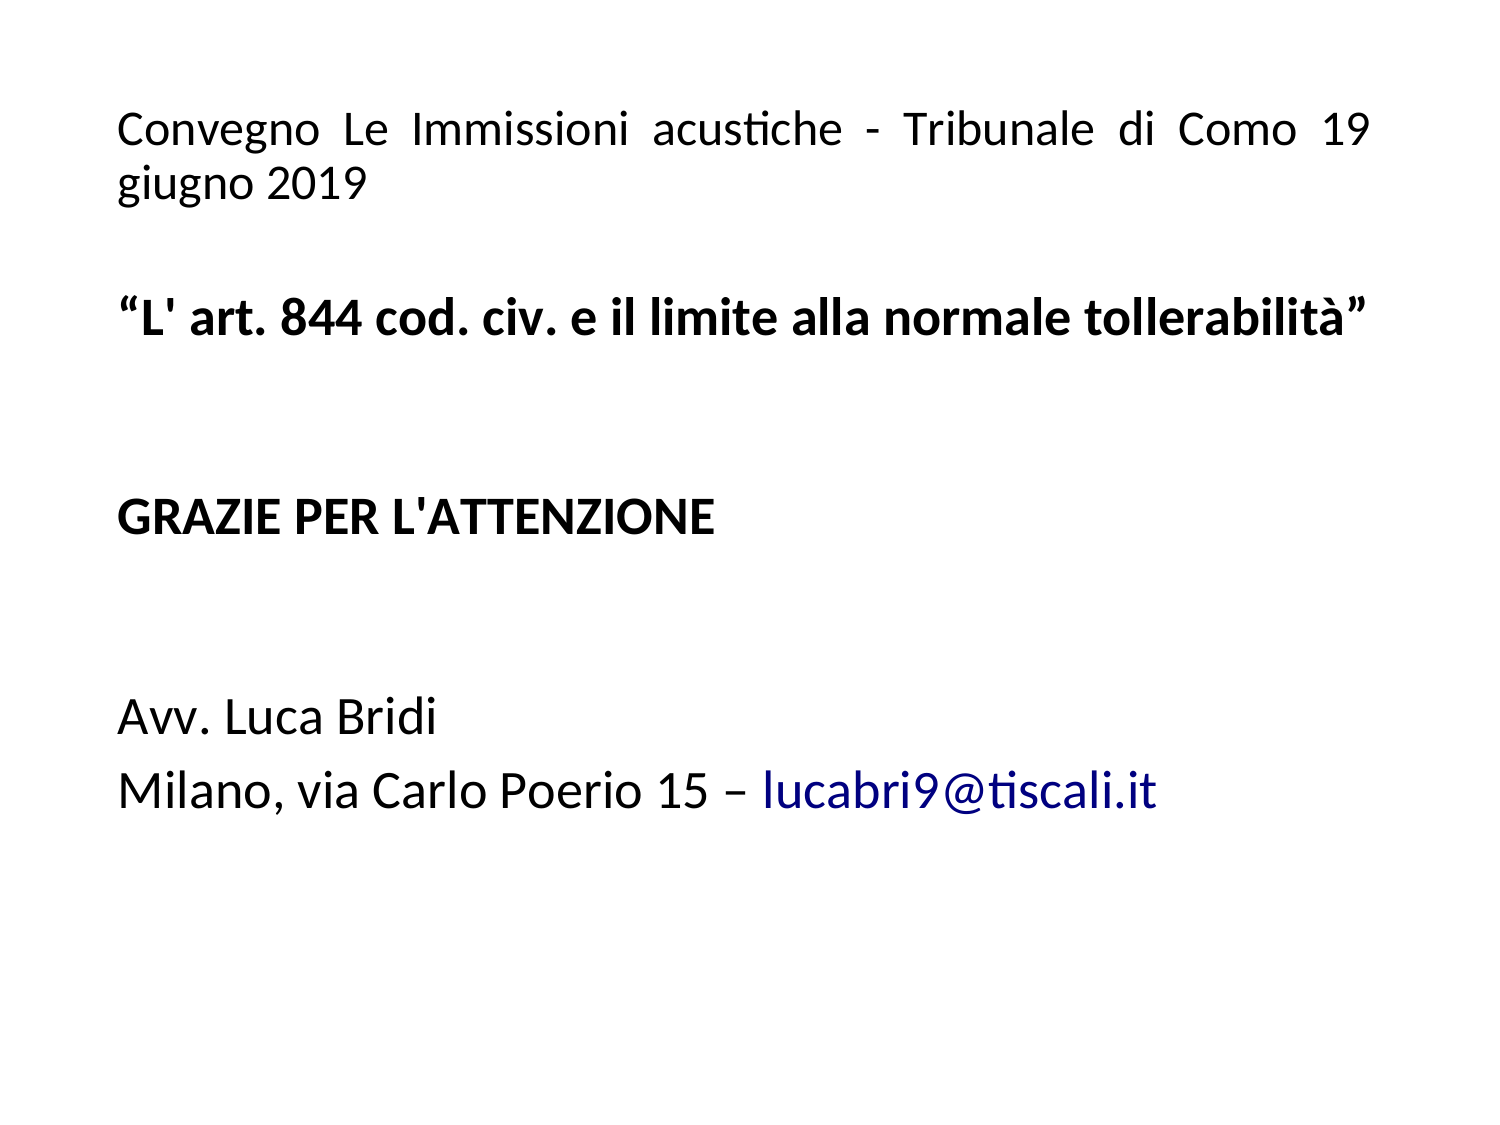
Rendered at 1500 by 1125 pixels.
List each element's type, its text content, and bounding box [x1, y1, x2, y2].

list Convegno Le Immissioni acustiche - Tribunale di Como 19 giugno 2019 “L' art. 844 cod. civ. e il limite alla normale tollerabilità” GRAZIE PER L'ATTENZIONE Avv. Luca Bridi Milano, via Carlo Poerio 15 – lucabri9@tiscali.it [103, 94, 1397, 1014]
